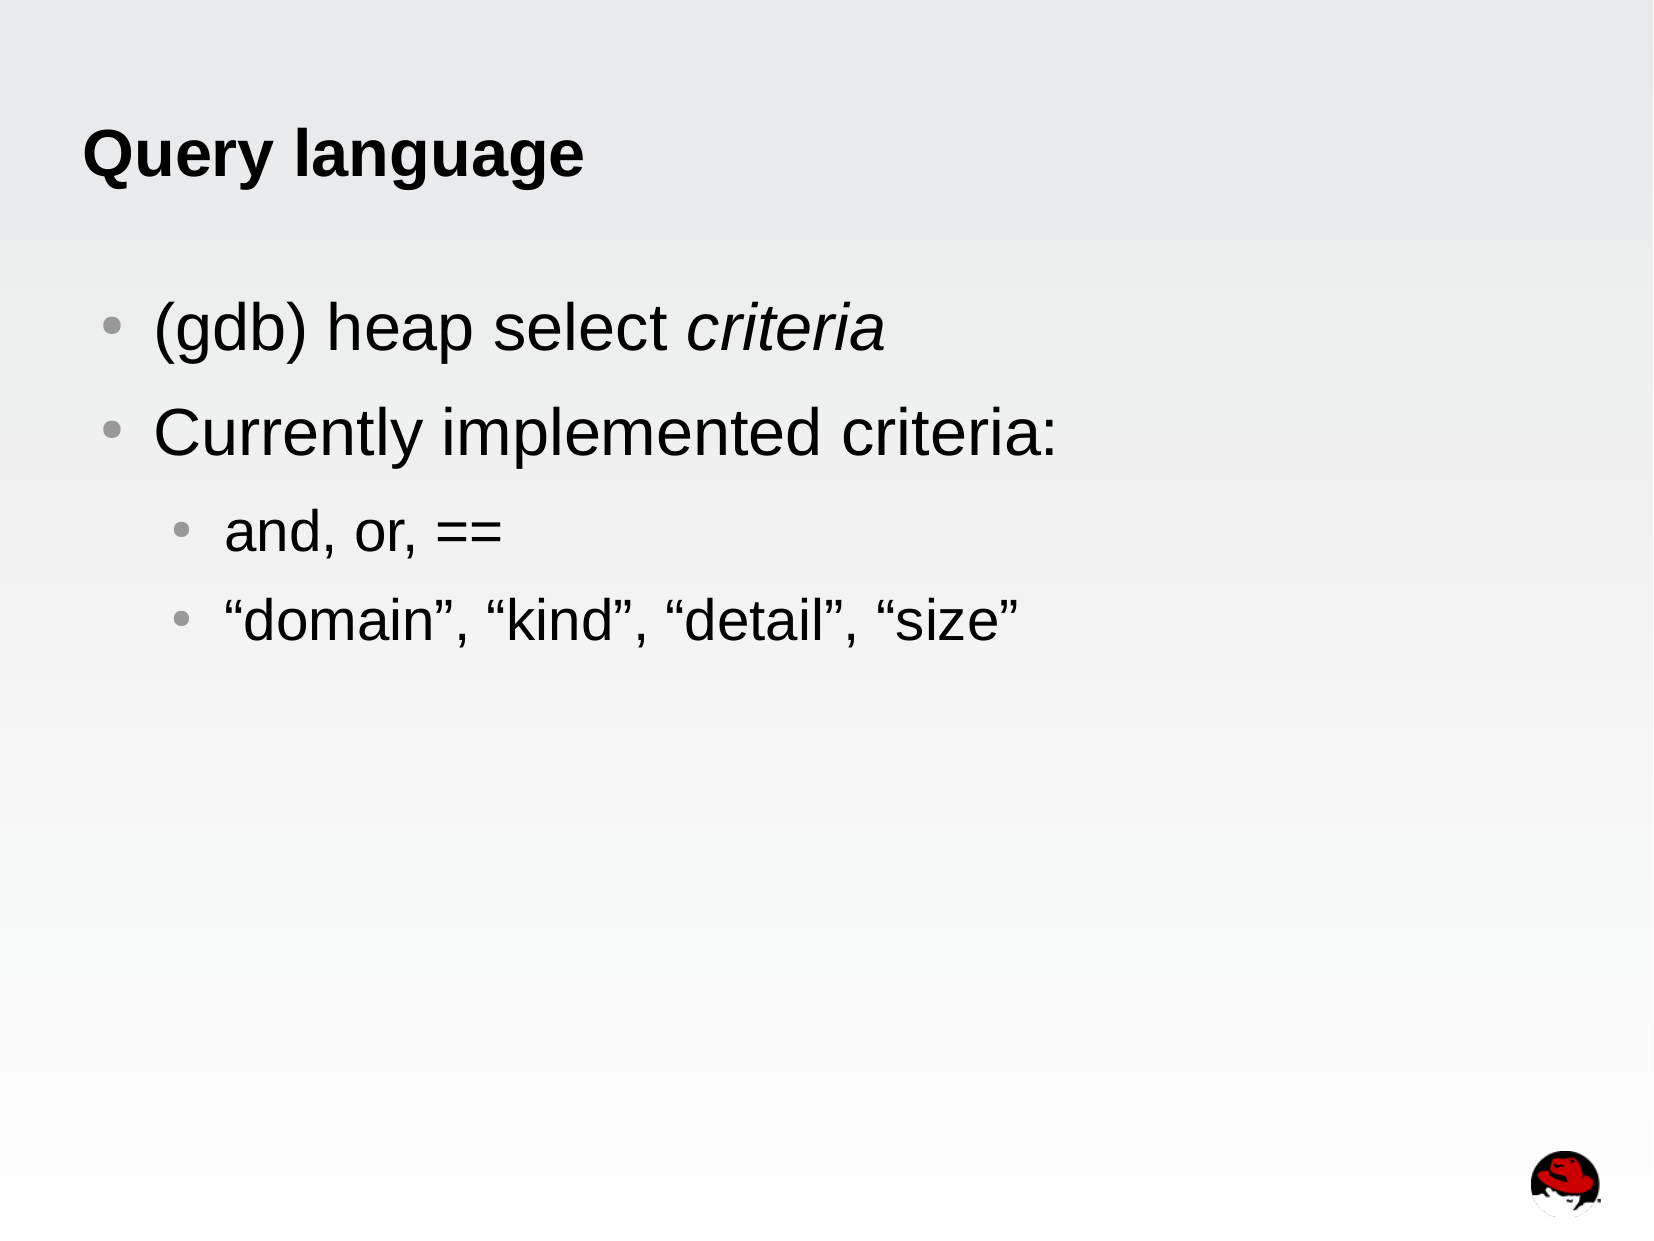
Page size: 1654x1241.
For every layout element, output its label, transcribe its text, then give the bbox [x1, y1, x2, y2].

list (gdb) heap select criteria Currently implemented criteria: and, or, == “domain”, “kind”, “detail”, “size” [82, 290, 1571, 1095]
picture [0, 0, 1654, 1241]
title Query language [82, 56, 1571, 250]
